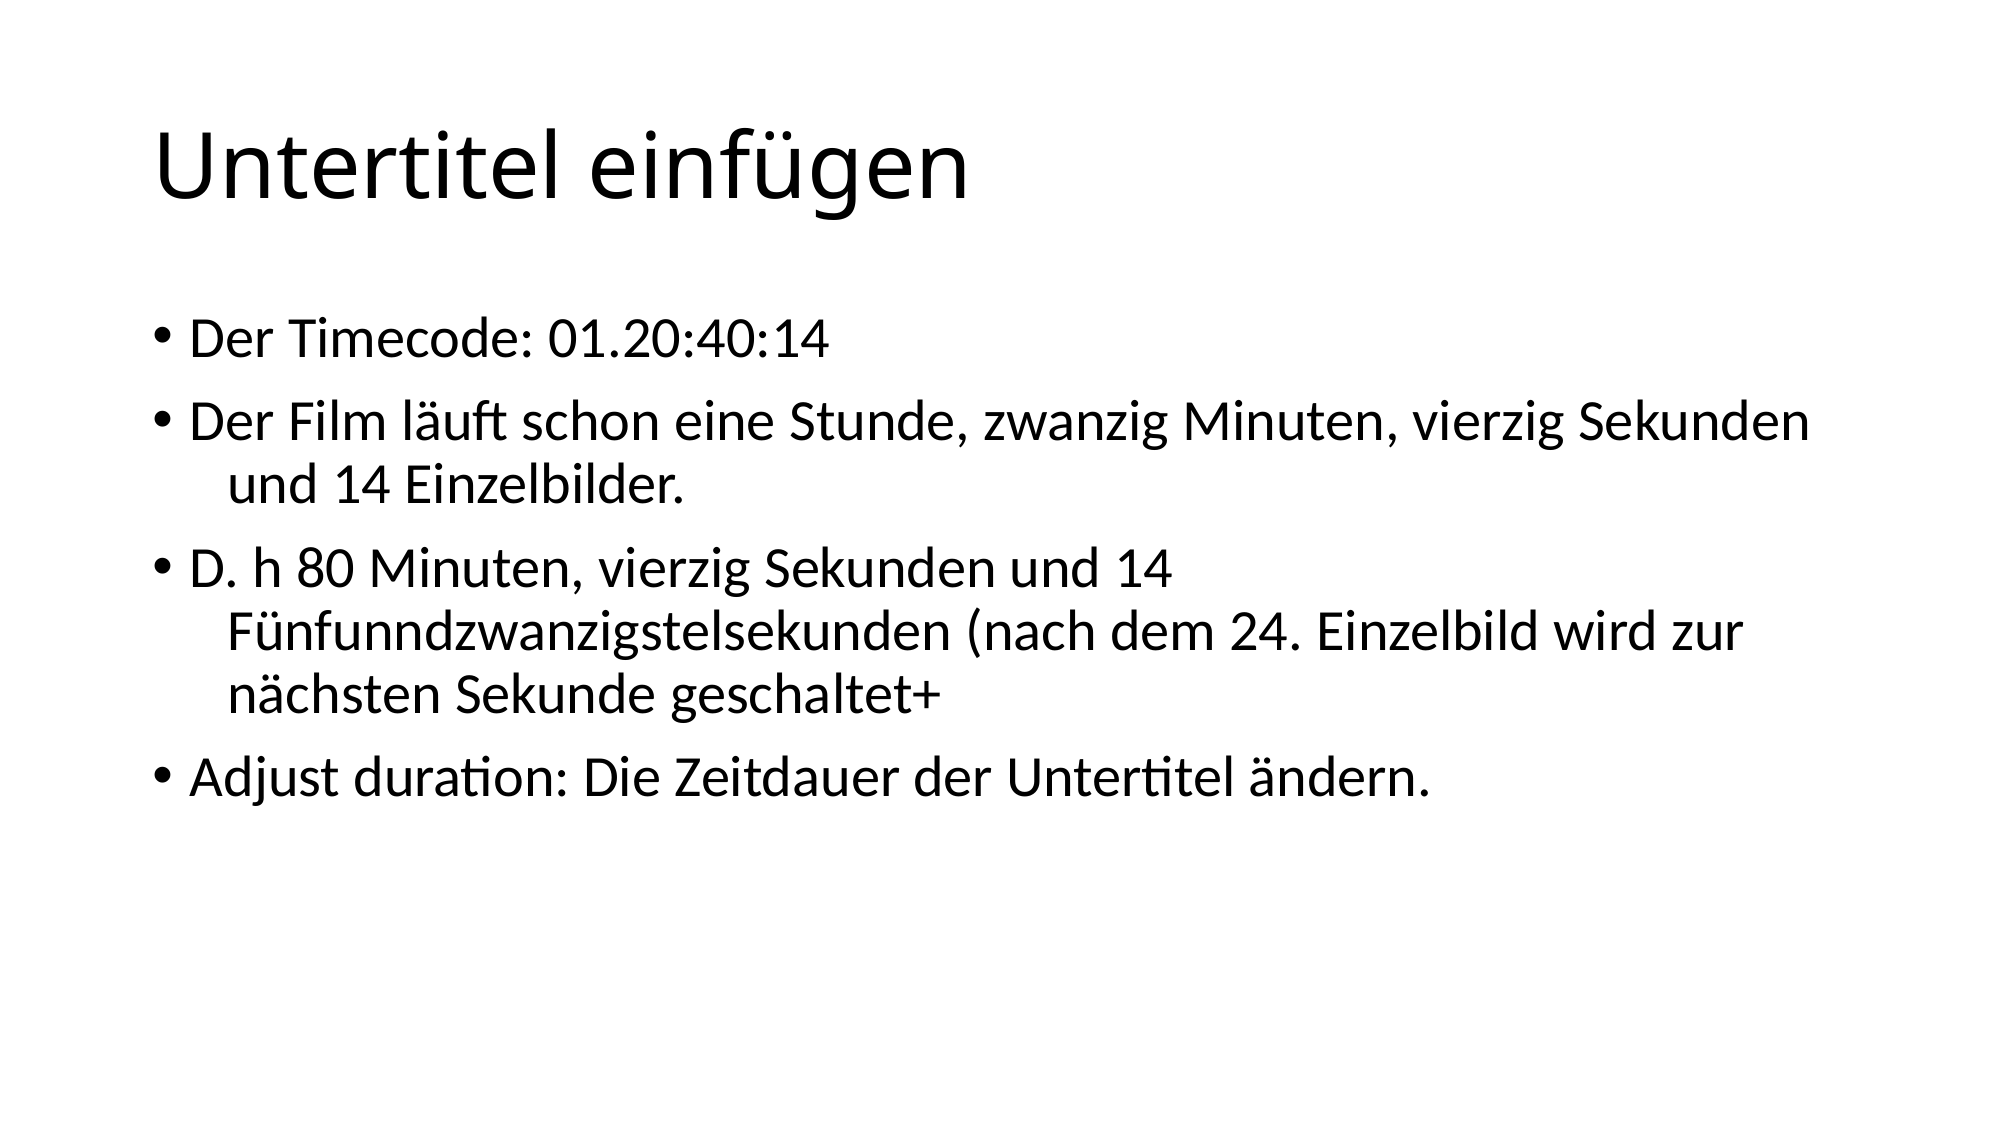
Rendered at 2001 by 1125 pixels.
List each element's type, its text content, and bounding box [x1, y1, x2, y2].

list Der Timecode: 01.20:40:14 Der Film läuft schon eine Stunde, zwanzig Minuten, vierzig Sekunden und 14 Einzelbilder. D. h 80 Minuten, vierzig Sekunden und 14 Fünfunndzwanzigstelsekunden (nach dem 24. Einzelbild wird zur nächsten Sekunde geschaltet+ Adjust duration: Die Zeitdauer der Untertitel ändern. [137, 299, 1863, 1014]
title Untertitel einfügen [137, 59, 1863, 278]
